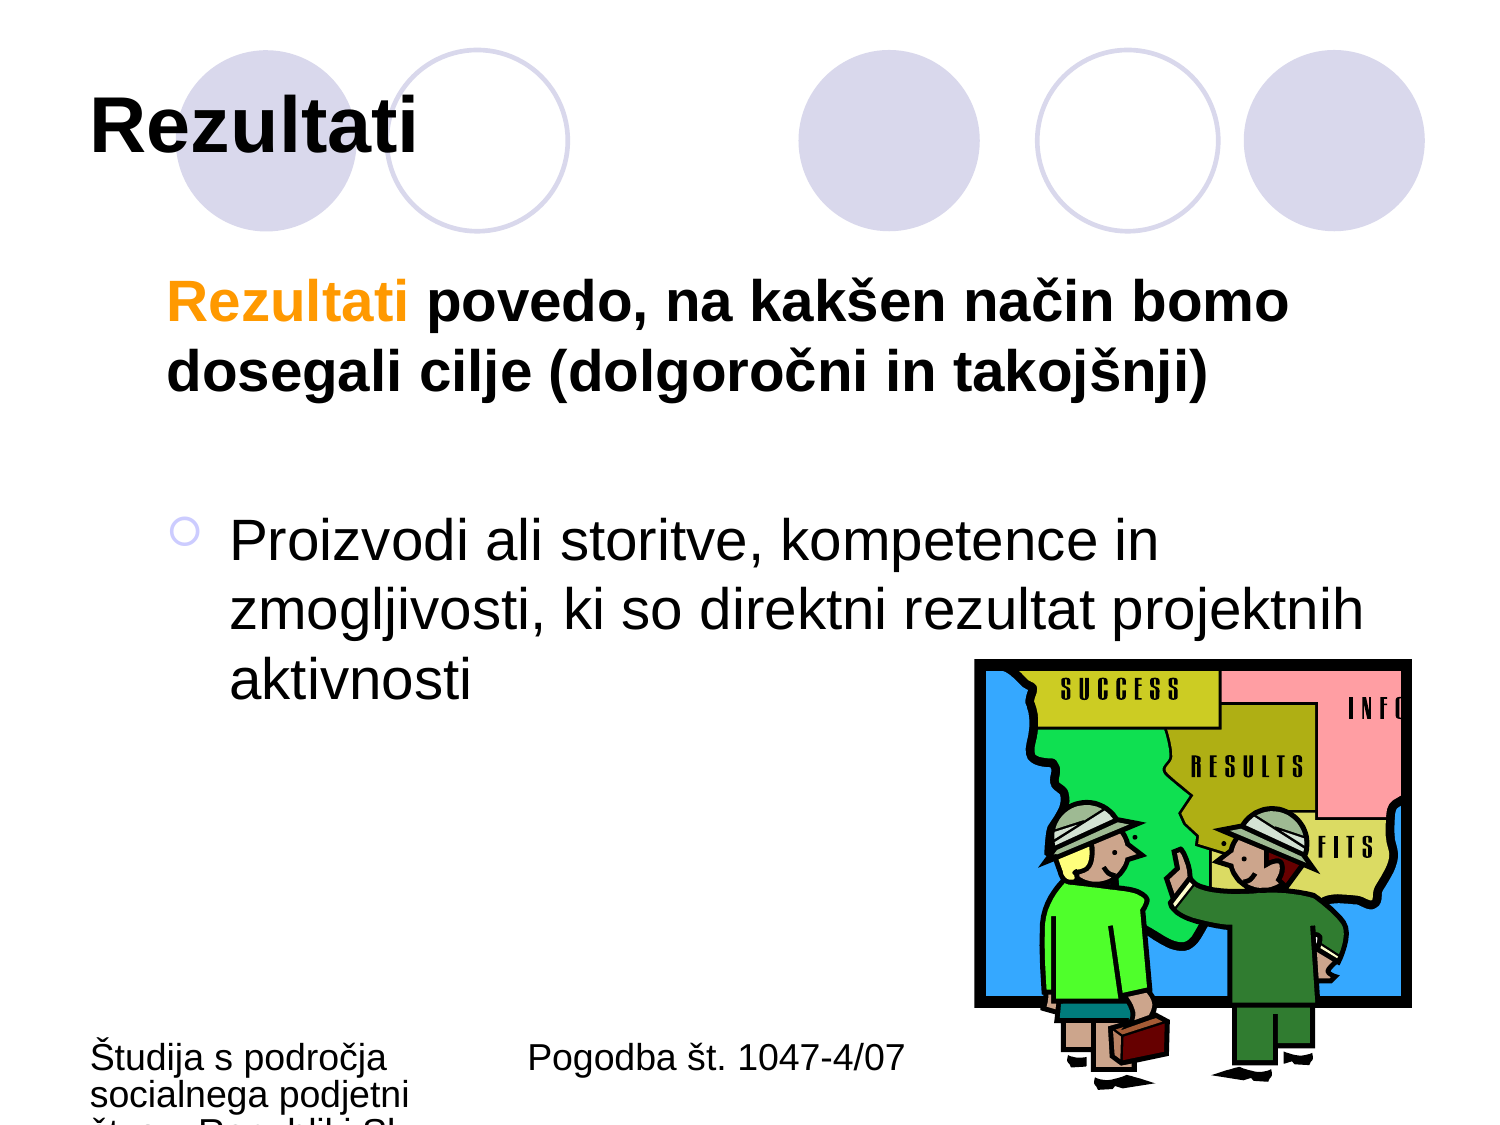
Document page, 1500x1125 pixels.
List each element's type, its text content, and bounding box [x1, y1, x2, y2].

picture [974, 659, 1413, 1090]
list Rezultati povedo, na kakšen način bomo dosegali cilje (dolgoročni in takojšnji) Proizvodi ali storitve, kompetence in zmogljivosti, ki so direktni rezultat projektnih aktivnosti [76, 255, 1459, 998]
title Rezultati [75, 45, 1426, 197]
